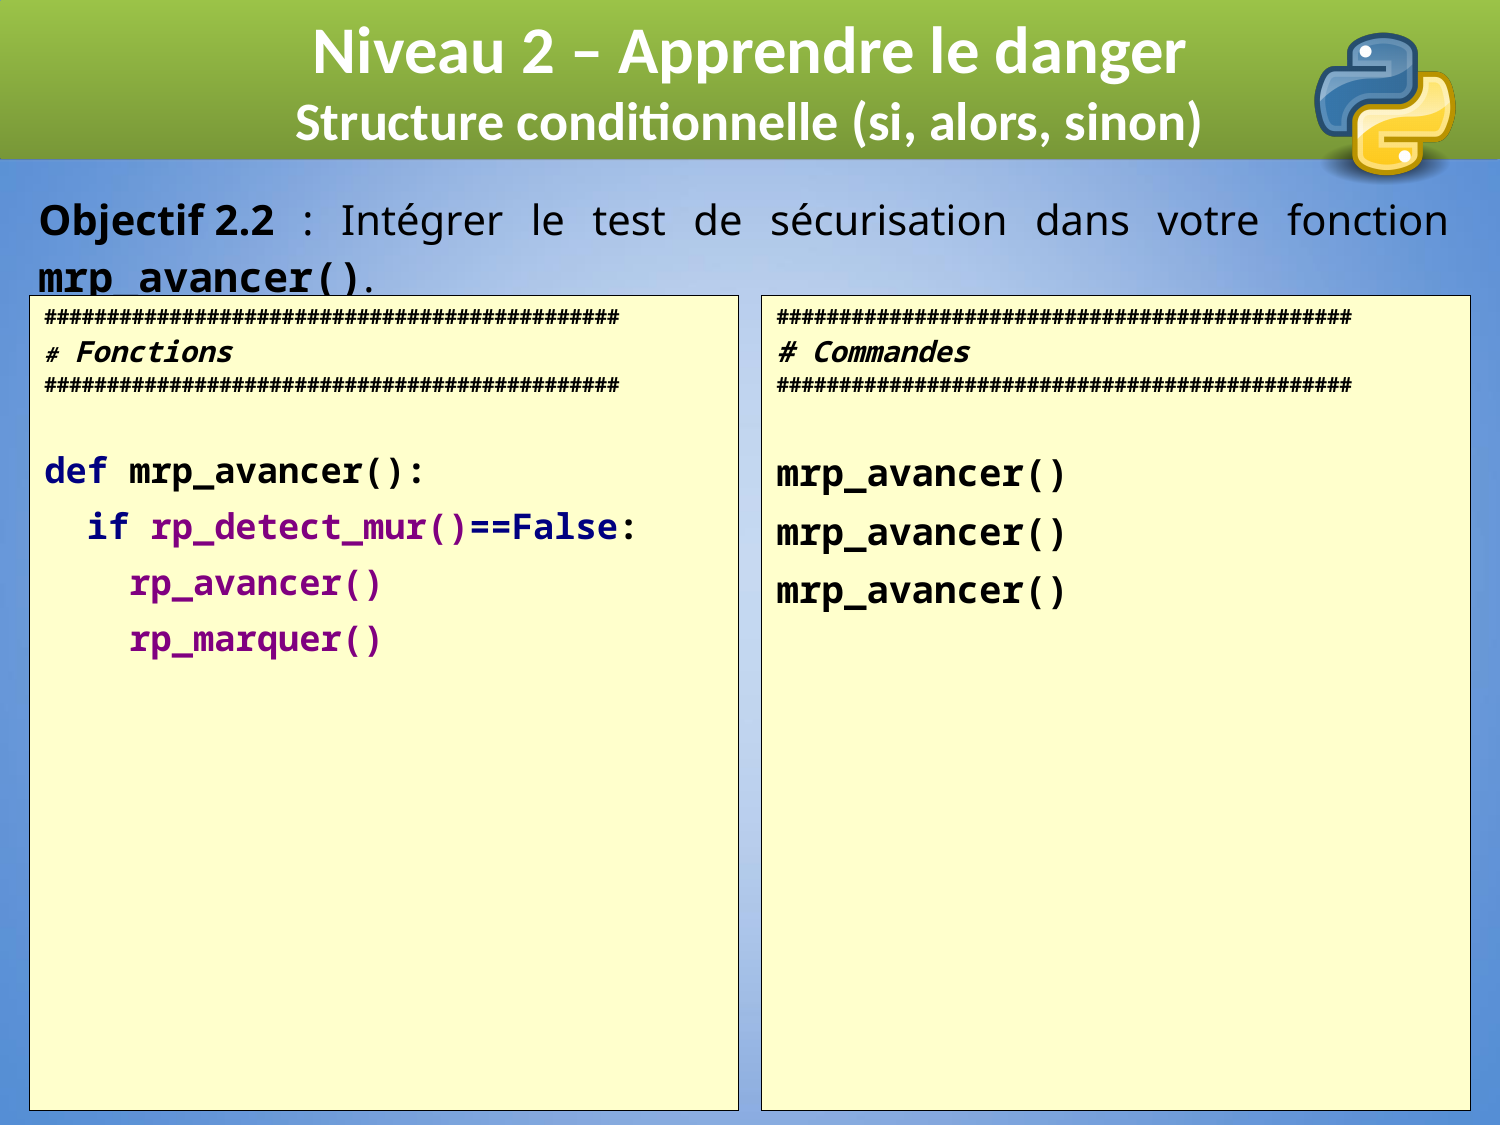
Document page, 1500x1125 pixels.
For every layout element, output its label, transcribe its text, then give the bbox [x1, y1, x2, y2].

text_box ############################################## # Fonctions ############################################## def mrp_avancer(): if rp_detect_mur()==False: rp_avancer() rp_marquer() [29, 295, 739, 1111]
picture [0, 29, 1500, 1125]
text_box ############################################## # Commandes ############################################## mrp_avancer() mrp_avancer() mrp_avancer() [761, 295, 1471, 1111]
text_box Niveau 2 – Apprendre le danger Structure conditionnelle (si, alors, sinon) [0, 0, 1500, 159]
text_box Objectif 2.2 : Intégrer le test de sécurisation dans votre fonction mrp_avancer(). [23, 183, 1465, 324]
